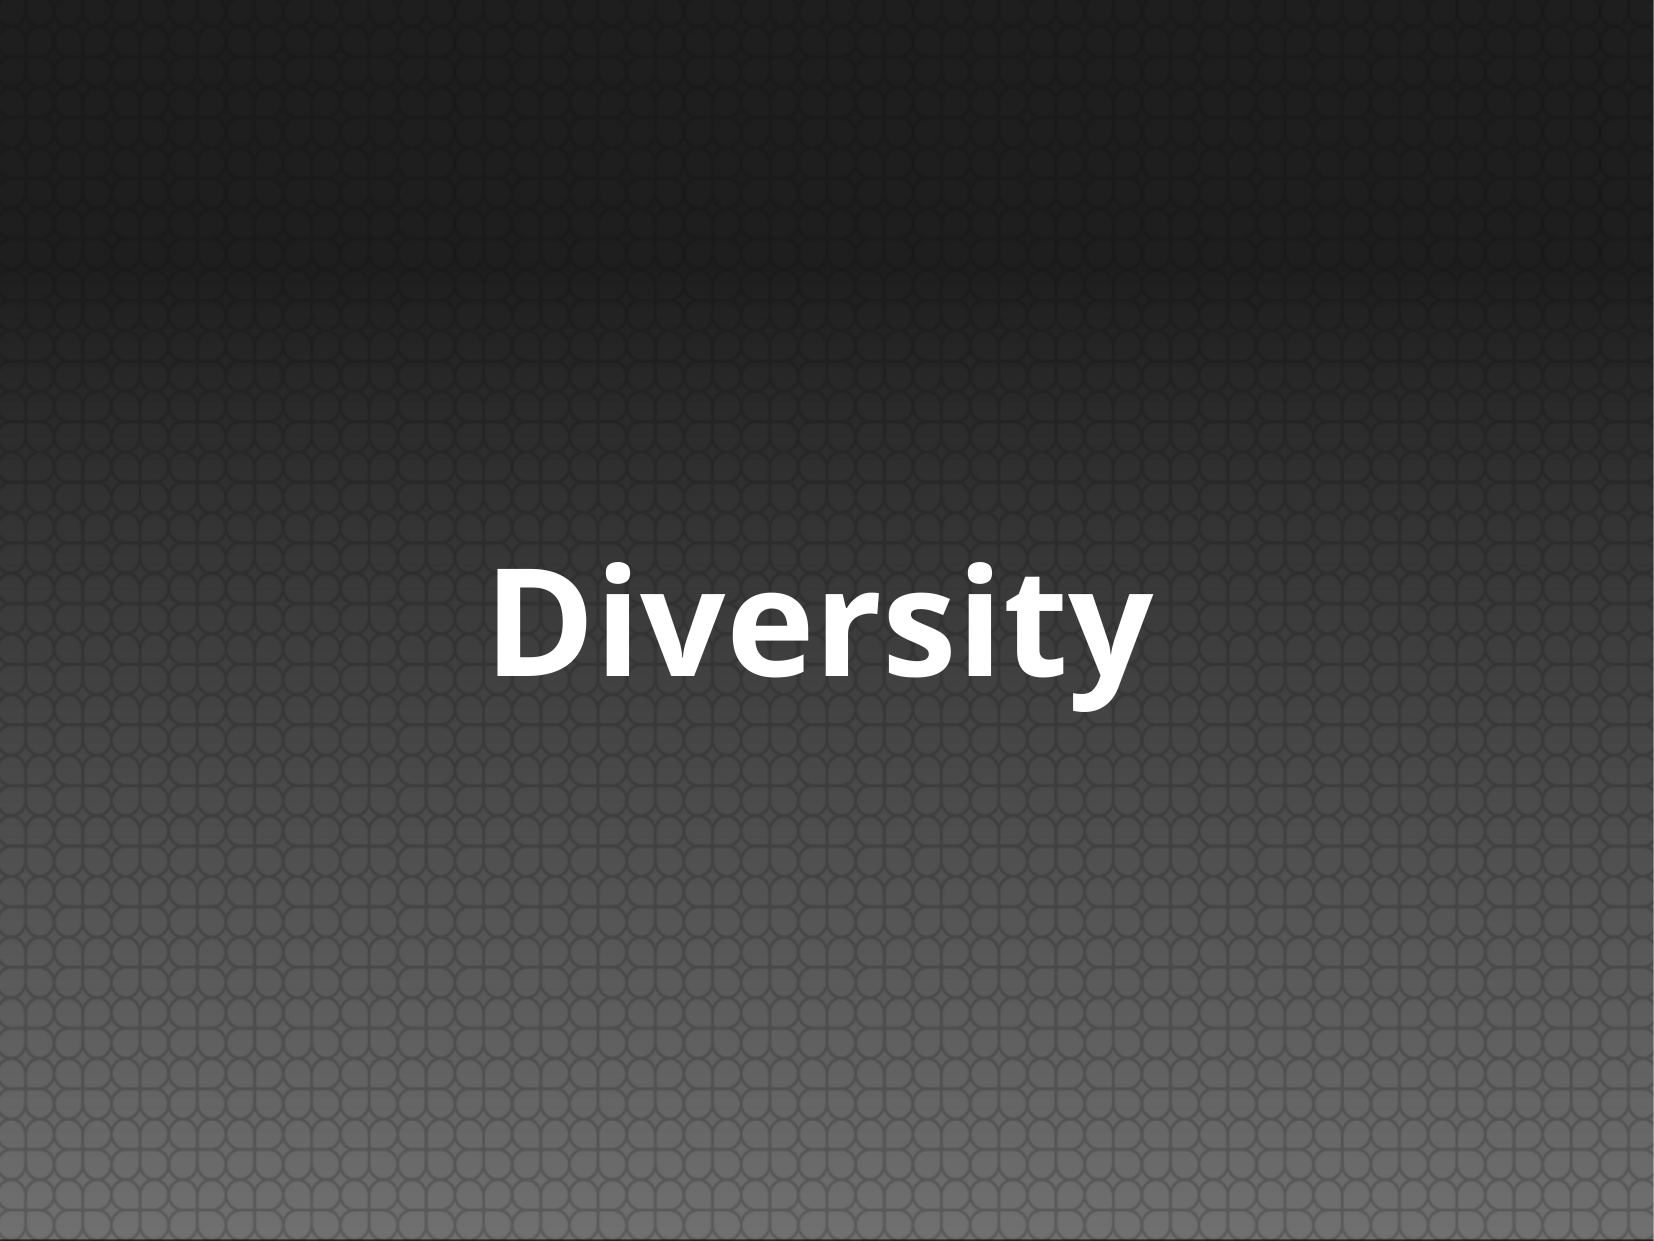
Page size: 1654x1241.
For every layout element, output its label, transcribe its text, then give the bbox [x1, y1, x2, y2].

title Diversity [75, 531, 1564, 707]
picture [0, 0, 1654, 1241]
